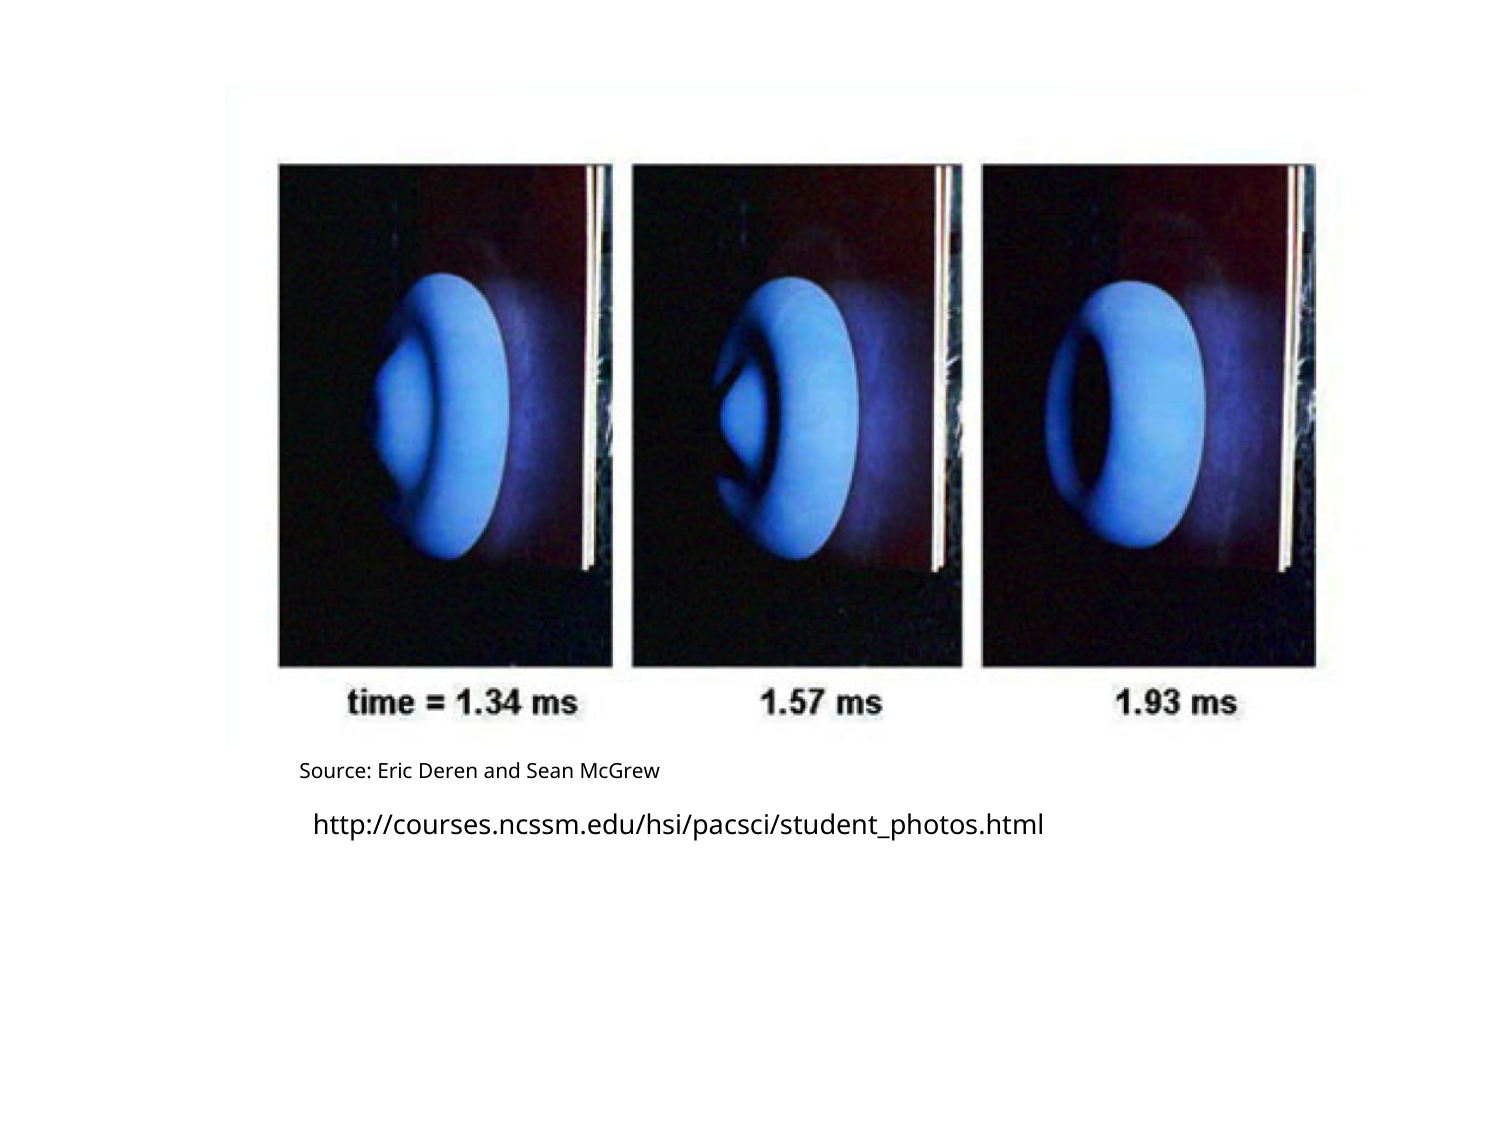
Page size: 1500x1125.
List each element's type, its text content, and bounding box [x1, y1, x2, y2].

text_box http://courses.ncssm.edu/hsi/pacsci/student_photos.html [298, 799, 1060, 848]
text_box Source: Eric Deren and Sean McGrew [284, 750, 675, 791]
picture [225, 87, 1364, 748]
